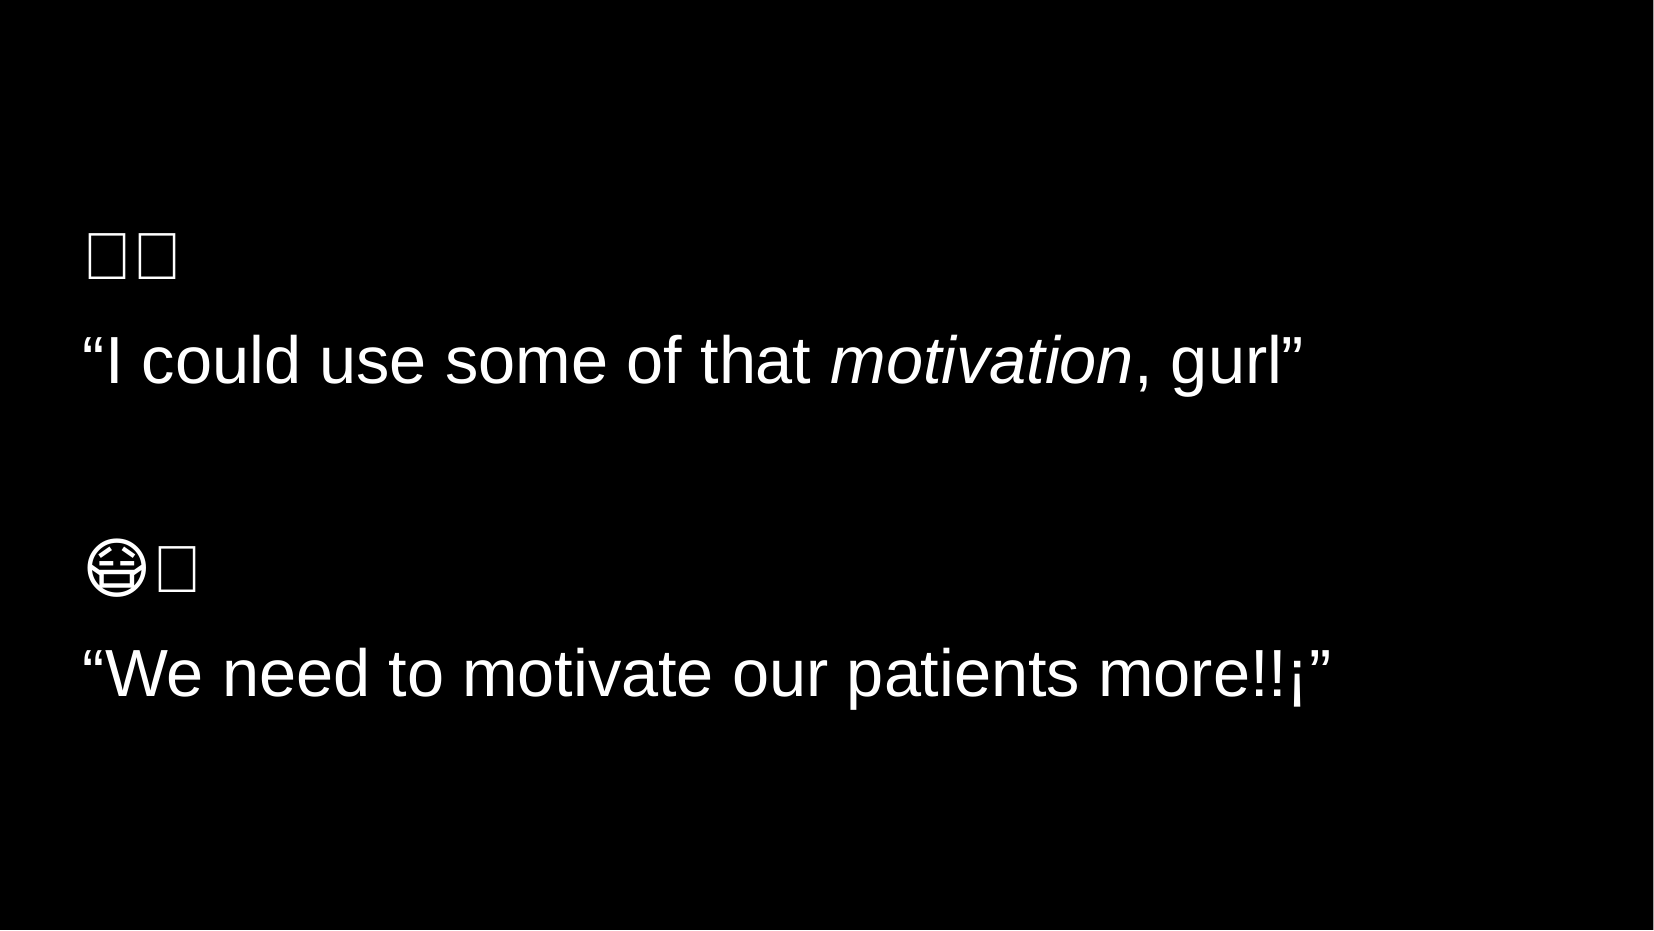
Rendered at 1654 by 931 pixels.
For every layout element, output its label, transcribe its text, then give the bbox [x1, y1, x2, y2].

list 👧💭 “I could use some of that motivation, gurl” 😷💭 “We need to motivate our patients more!!¡” [82, 0, 1571, 931]
